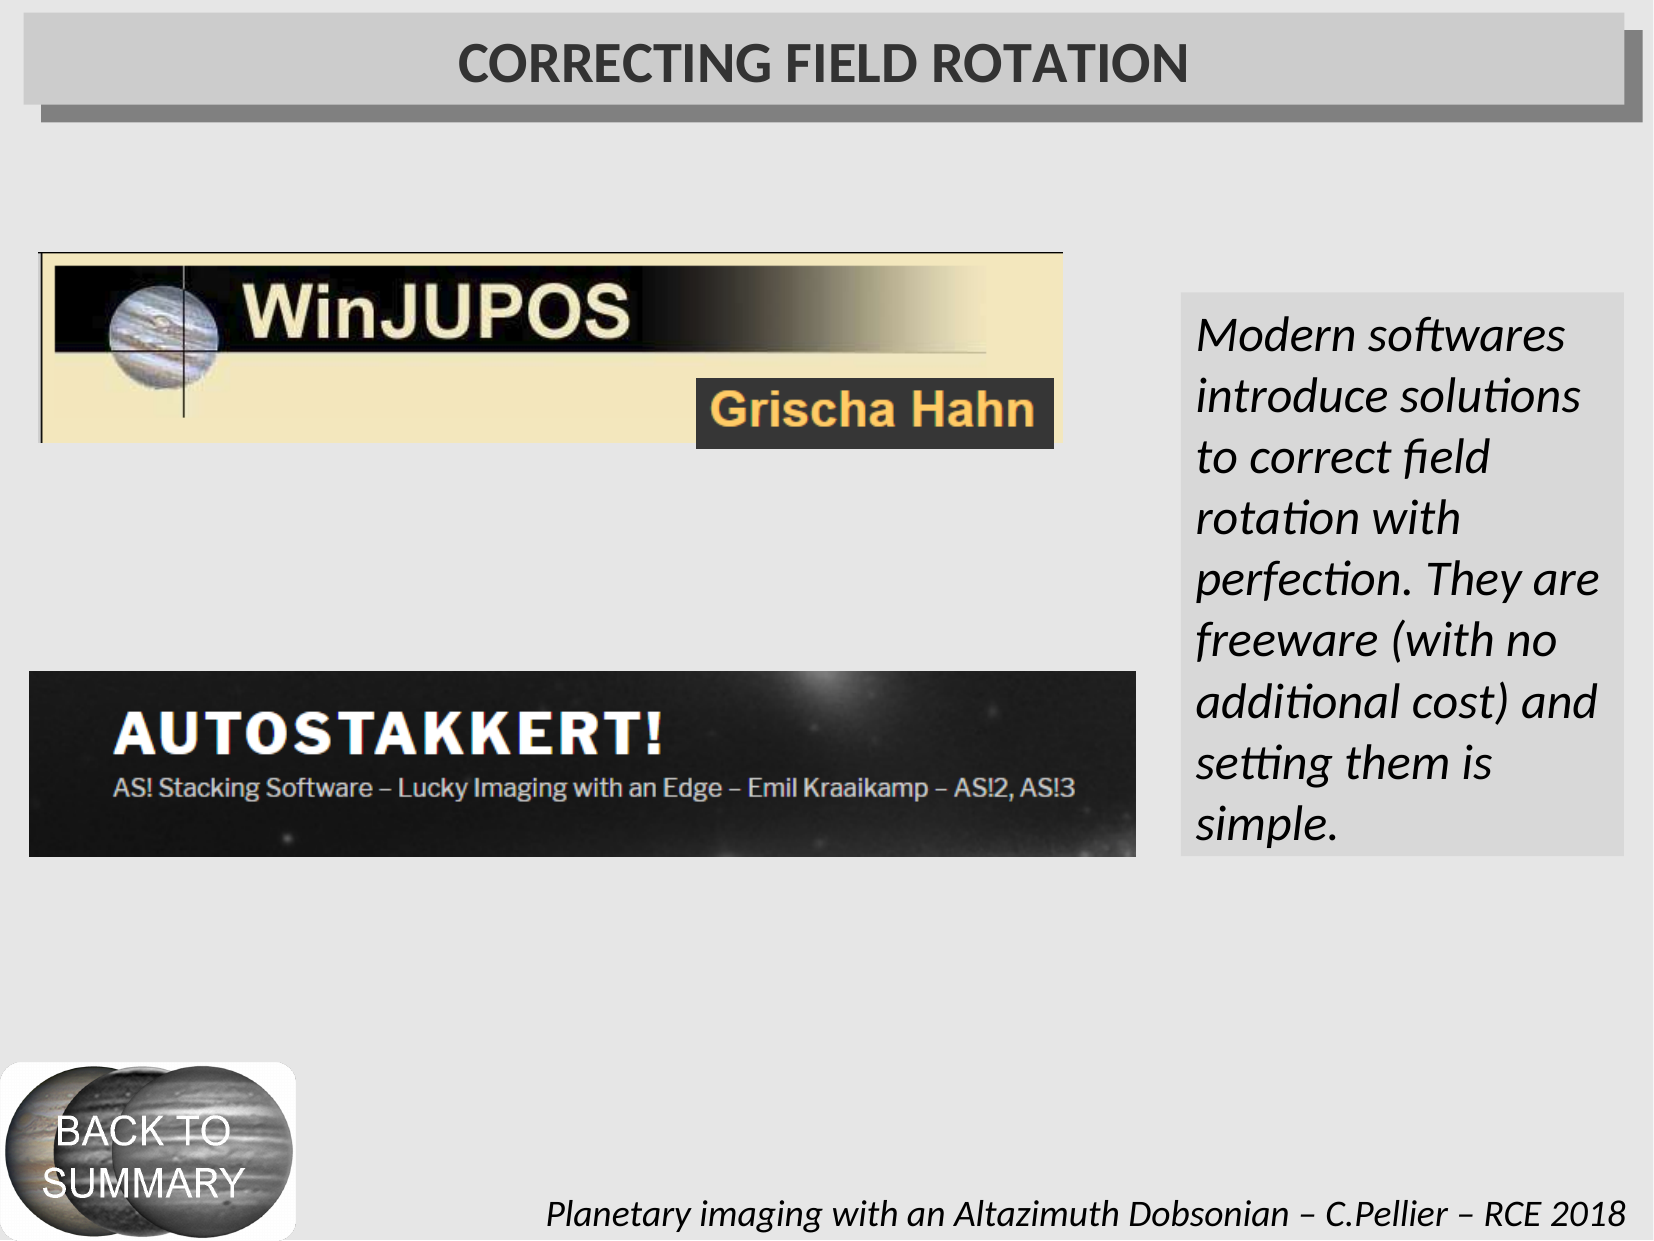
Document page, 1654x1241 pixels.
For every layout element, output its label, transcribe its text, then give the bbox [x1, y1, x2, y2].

text_box Modern softwares introduce solutions to correct field rotation with perfection. They are freeware (with no additional cost) and setting them is simple. [1180, 292, 1624, 857]
picture [0, 1062, 296, 1241]
text_box CORRECTING FIELD ROTATION [23, 12, 1625, 105]
picture [38, 252, 1063, 449]
picture [29, 671, 1136, 857]
text_box Planetary imaging with an Altazimuth Dobsonian – C.Pellier – RCE 2018 [430, 1180, 1642, 1241]
